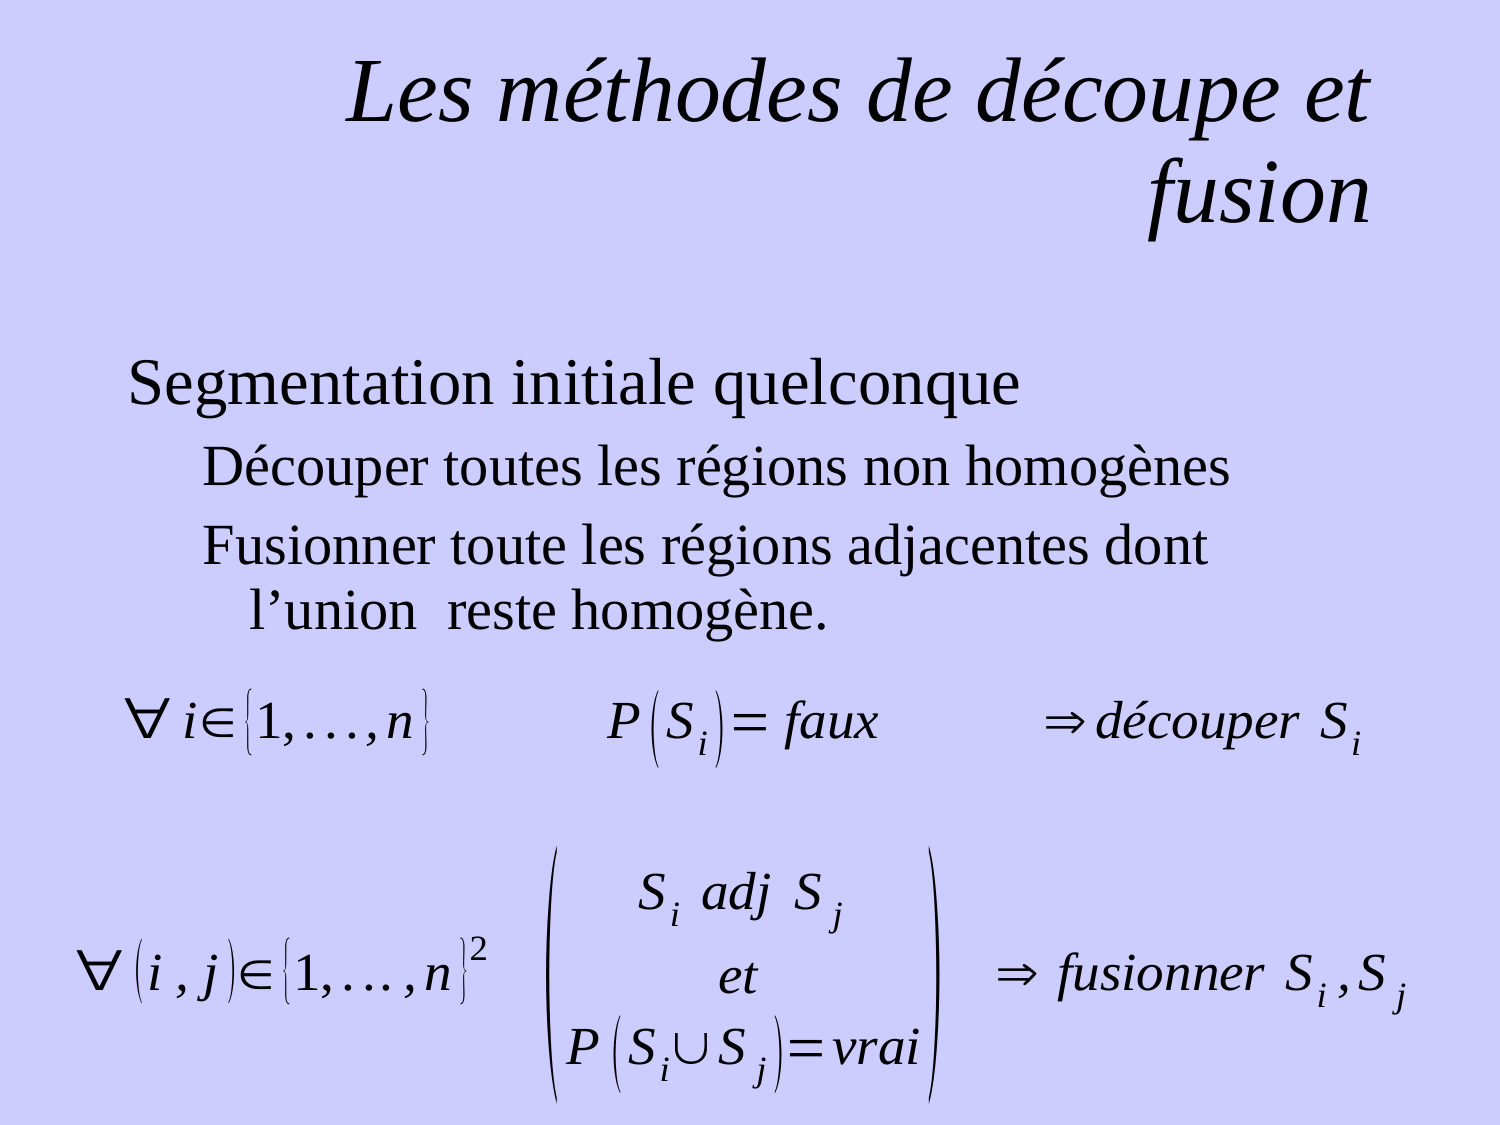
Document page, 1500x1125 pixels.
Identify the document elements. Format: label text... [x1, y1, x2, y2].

chart [61, 681, 1433, 1109]
list Segmentation initiale quelconque Découper toutes les régions non homogènes Fusionner toute les régions adjacentes dont l’union reste homogène. [112, 337, 1388, 681]
title Les méthodes de découpe et fusion [112, 31, 1388, 250]
